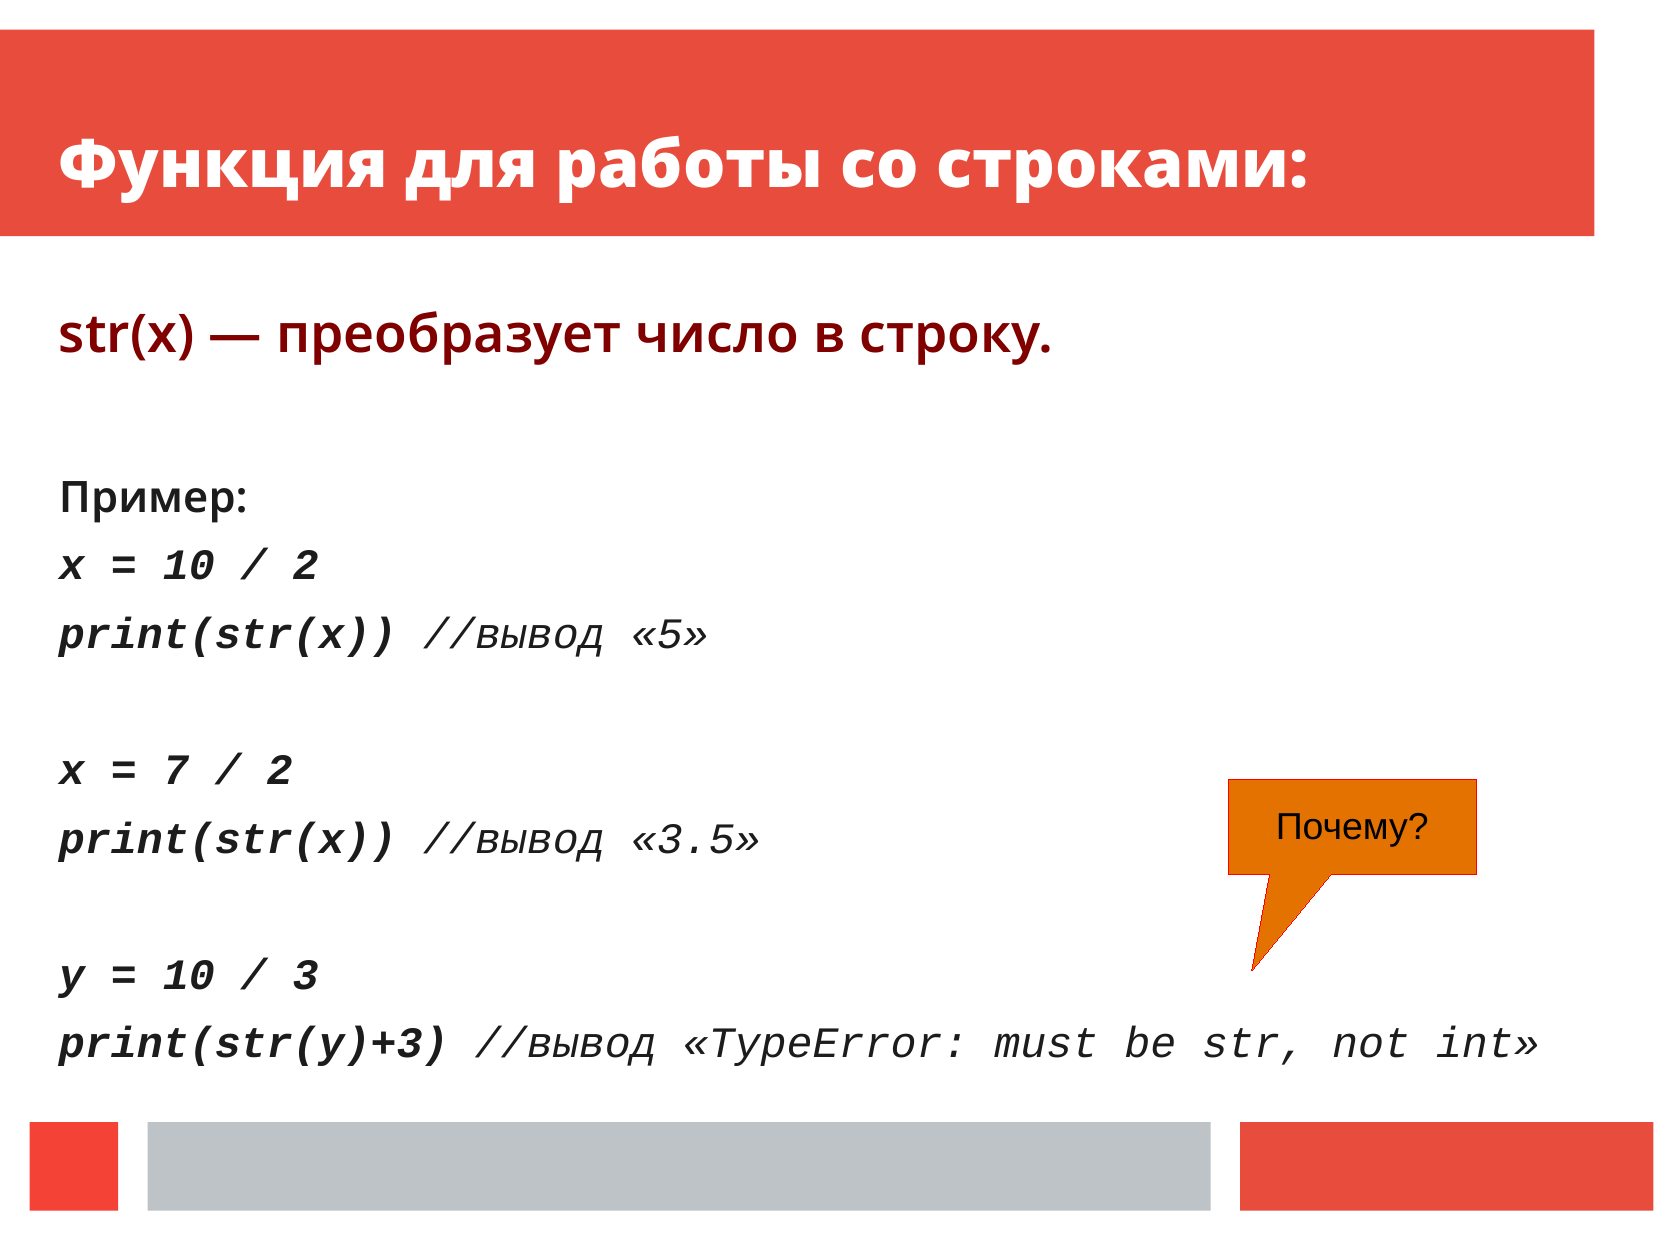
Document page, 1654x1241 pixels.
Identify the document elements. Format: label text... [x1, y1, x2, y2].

text_box Почему? [1228, 779, 1477, 971]
list str(x) — преобразует число в строку. Пример: x = 10 / 2 print(str(x)) //вывод «5» x = 7 / 2 print(str(x)) //вывод «3.5» y = 10 / 3 print(str(y)+3) //вывод «TypeError: must be str, not int» [59, 295, 1565, 1075]
title Функция для работы со строками: [59, 59, 1595, 207]
